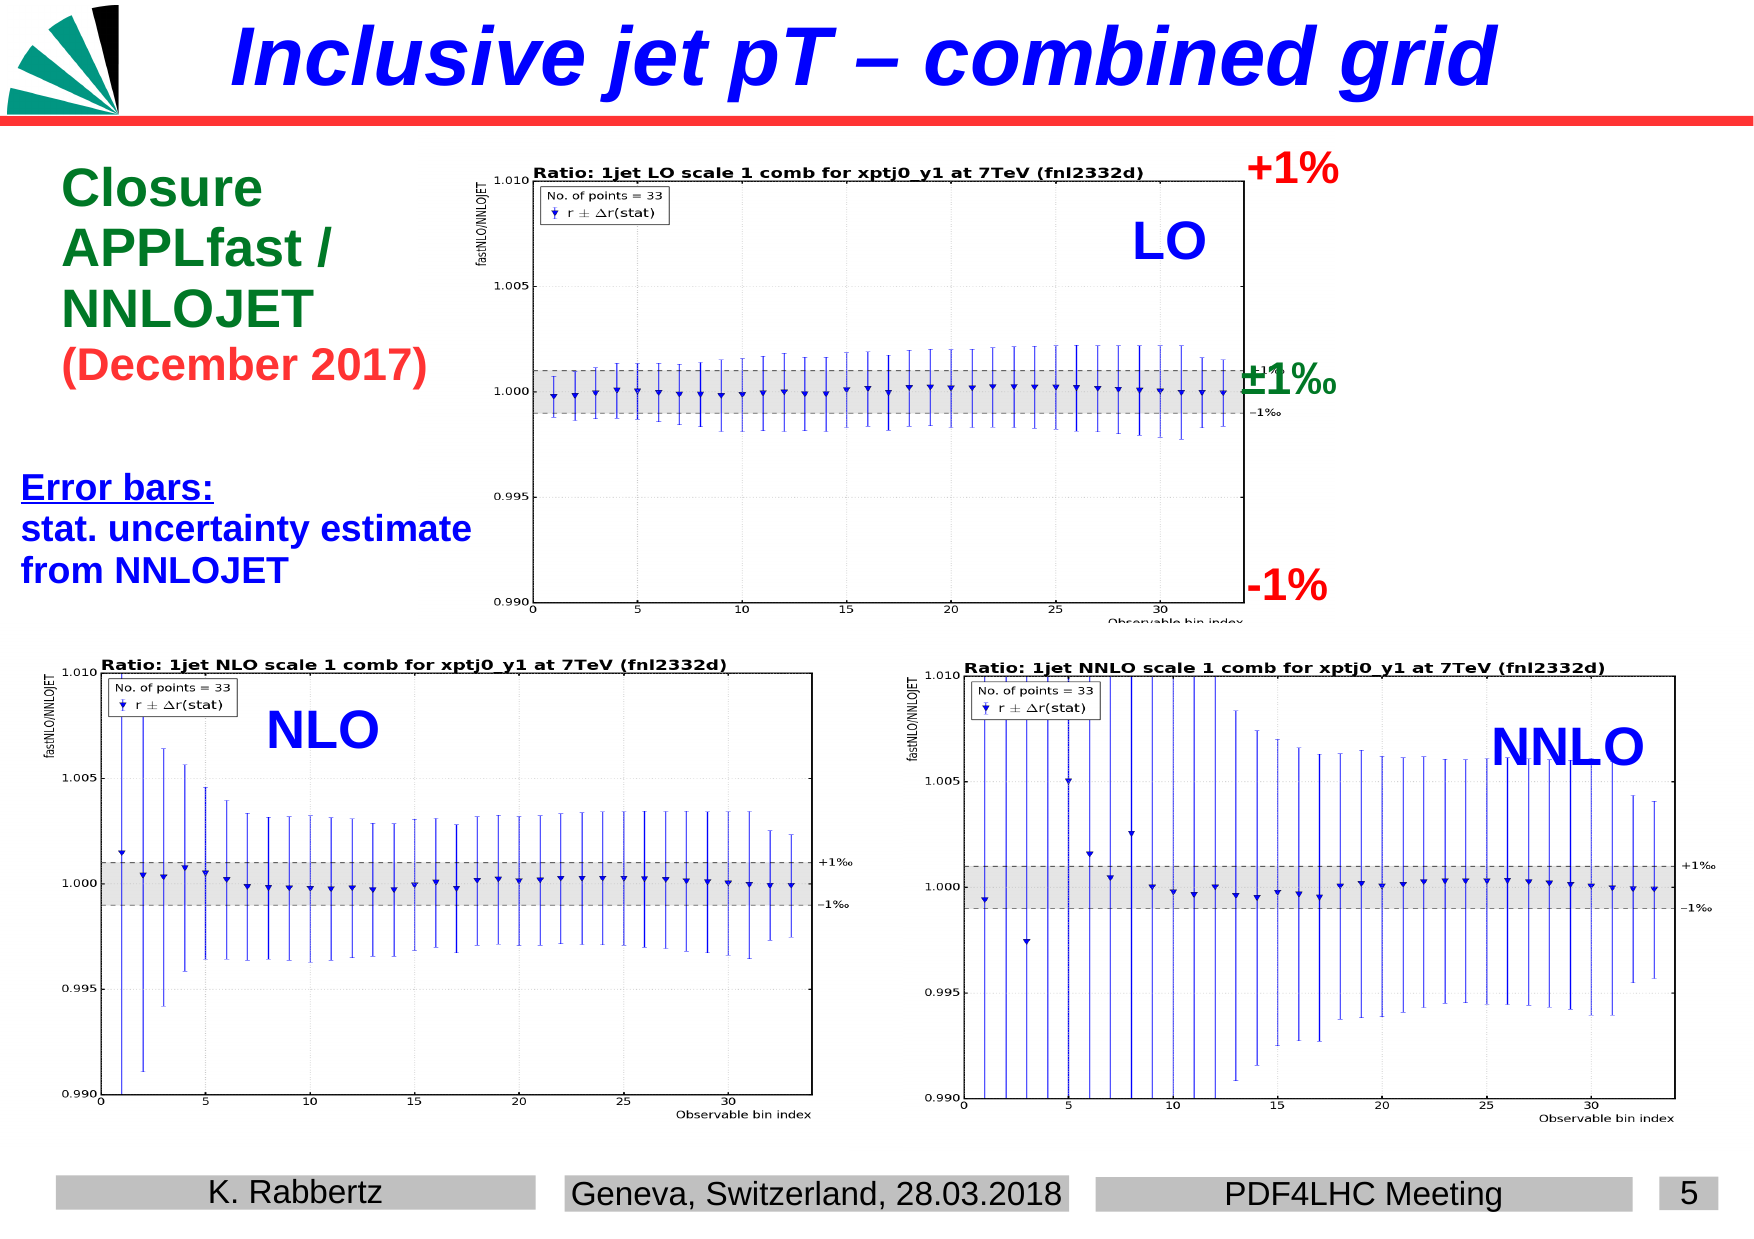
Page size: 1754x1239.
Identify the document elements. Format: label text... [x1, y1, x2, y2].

picture [0, 128, 1754, 1151]
text_box LO [1120, 204, 1220, 278]
text_box NNLO [1479, 710, 1658, 783]
text_box Error bars: stat. uncertainty estimate from NNLOJET [8, 460, 488, 605]
text_box NLO [254, 693, 397, 767]
text_box -1% [1234, 553, 1341, 617]
text_box +1% [1234, 136, 1352, 200]
text_box Closure APPLfast / NNLOJET (December 2017) [49, 151, 441, 396]
text_box ±1‰ [1228, 347, 1351, 411]
title Inclusive jet pT – combined grid [123, 0, 1606, 114]
picture [7, 5, 119, 116]
